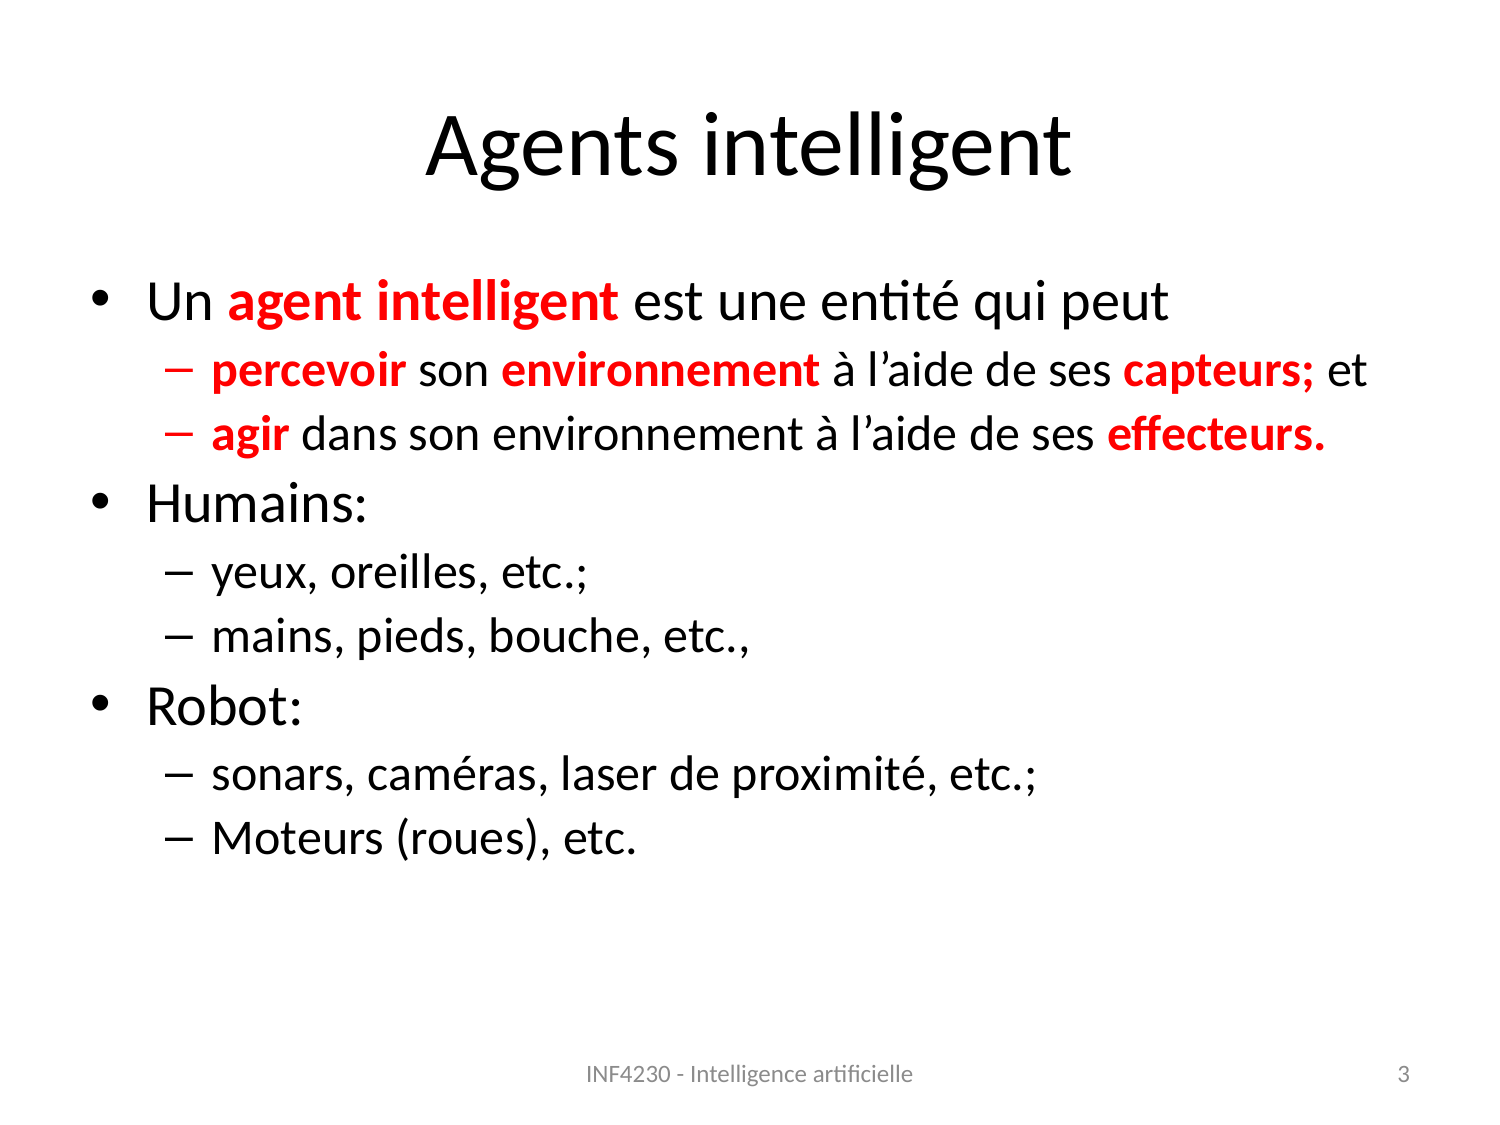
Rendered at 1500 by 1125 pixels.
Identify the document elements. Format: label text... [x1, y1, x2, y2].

list Un agent intelligent est une entité qui peut percevoir son environnement à l’aide de ses capteurs; et agir dans son environnement à l’aide de ses effecteurs. Humains: yeux, oreilles, etc.; mains, pieds, bouche, etc., Robot: sonars, caméras, laser de proximité, etc.; Moteurs (roues), etc. [75, 262, 1425, 1005]
slide_number <numéro> [1074, 1042, 1425, 1103]
footer INF4230 - Intelligence artificielle [512, 1042, 988, 1103]
title Agents intelligent [75, 45, 1425, 233]
